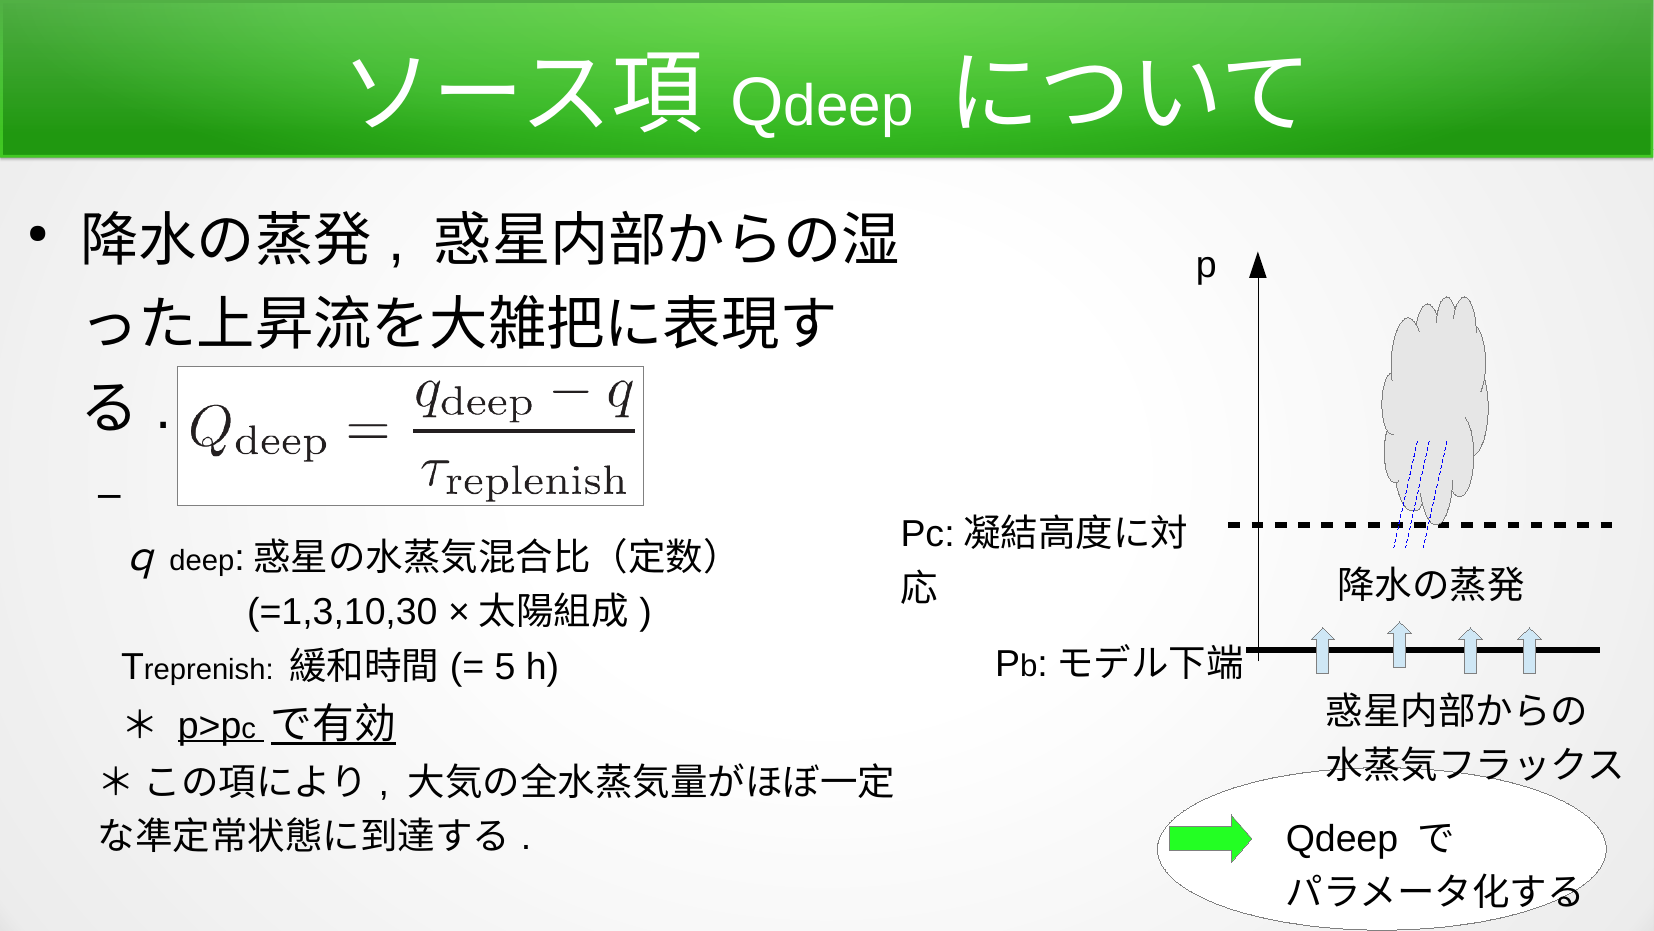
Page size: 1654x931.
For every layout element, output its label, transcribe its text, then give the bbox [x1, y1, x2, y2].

text_box p [1181, 236, 1252, 310]
text_box [1311, 627, 1335, 673]
text_box Pc:凝結高度に対応 [885, 496, 1241, 598]
text_box 降水の蒸発 [1322, 547, 1548, 606]
text_box [1517, 627, 1542, 673]
text_box ＊ この項により, 大気の全水蒸気量がほぼ一定な凖定常状態に到達する. [82, 744, 945, 891]
text_box Qdeep で パラメータ化する [1271, 800, 1630, 903]
text_box Pb:モデル下端 [980, 625, 1264, 700]
text_box ｑdeep:惑星の水蒸気混合比（定数） (=1,3,10,30 ×太陽組成) Τreprenish: 緩和時間(= 5 h) ＊ p>pc で有効 [106, 519, 780, 714]
text_box 惑星内部からの 水蒸気フラックス [1311, 673, 1654, 776]
text_box [1381, 296, 1489, 525]
picture [177, 366, 644, 506]
text_box [1387, 621, 1412, 668]
list 降水の蒸発, 惑星内部からの湿った上昇流を大雑把に表現する. [9, 192, 922, 709]
title ソース項Qdeep について [82, 32, 1571, 140]
text_box [1458, 627, 1483, 673]
text_box [1157, 771, 1561, 931]
